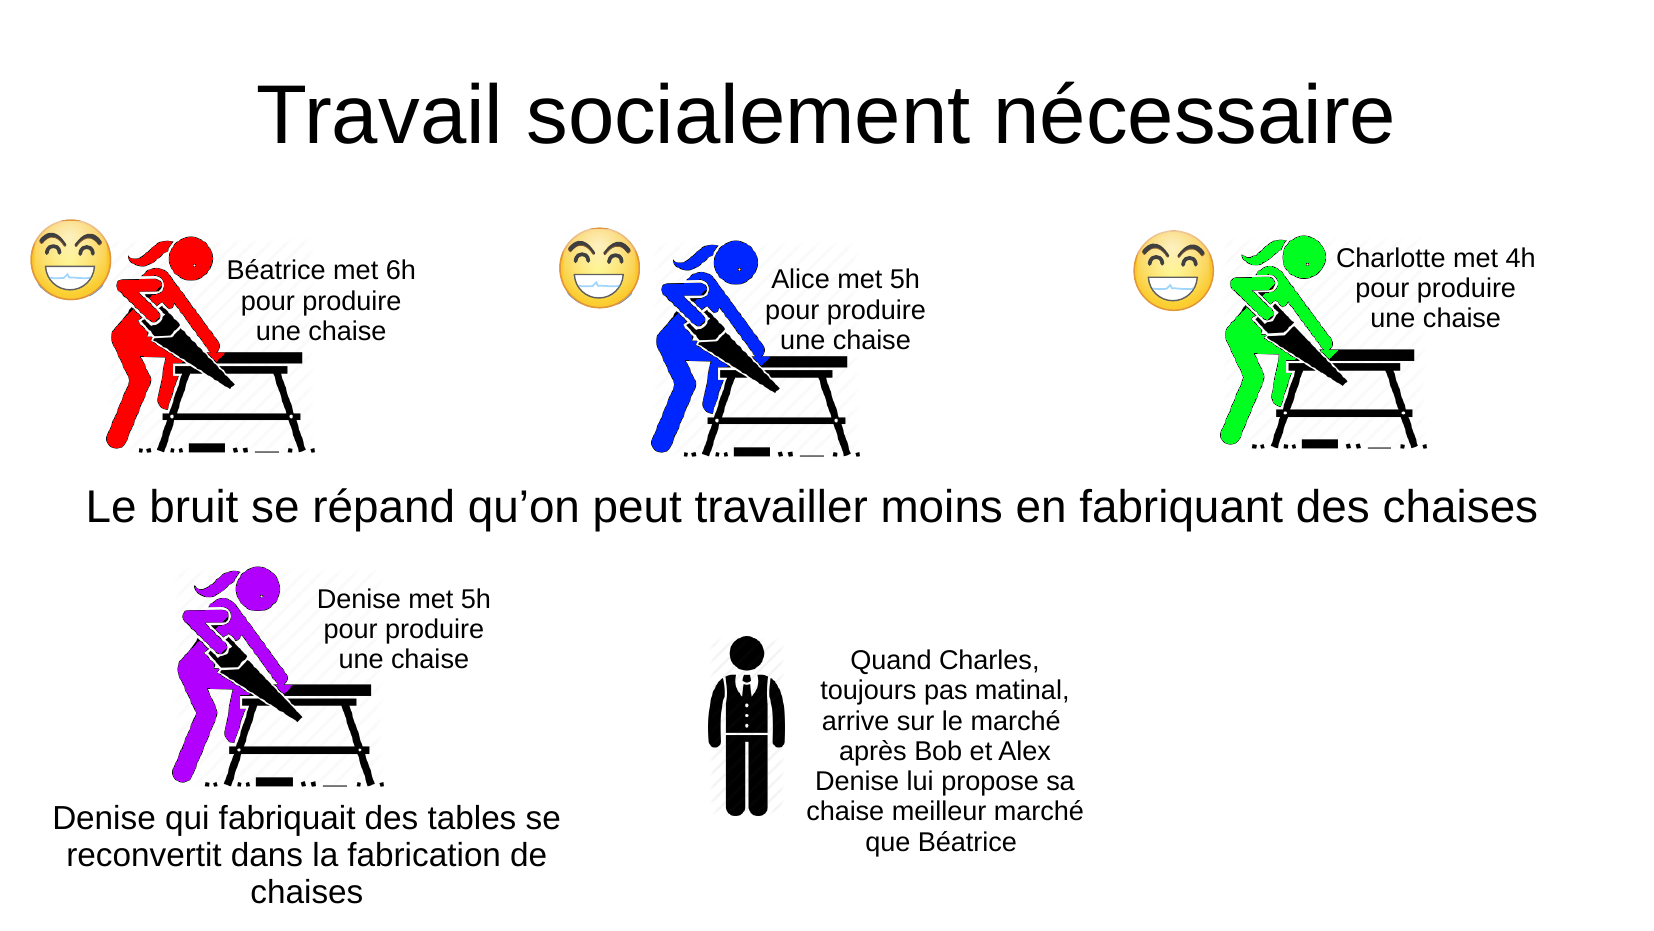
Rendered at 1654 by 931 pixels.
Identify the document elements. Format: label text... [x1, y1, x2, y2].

text_box Charlotte met 4h pour produire une chaise [1319, 235, 1552, 372]
text_box Denise qui fabriquait des tables se reconvertit dans la fabrication de chaises [35, 792, 579, 922]
picture [172, 566, 384, 787]
picture [651, 240, 860, 457]
text_box Le bruit se répand qu’on peut travailler moins en fabriquant des chaises [70, 473, 1583, 591]
picture [23, 212, 315, 453]
picture [552, 220, 647, 316]
text_box Béatrice met 6h pour produire une chaise [205, 248, 438, 384]
picture [1126, 223, 1427, 449]
picture [708, 636, 785, 816]
title Travail socialement nécessaire [82, 37, 1571, 193]
text_box Denise met 5h pour produire une chaise [299, 576, 508, 683]
text_box Alice met 5h pour produire une chaise [741, 256, 950, 363]
text_box Quand Charles, toujours pas matinal, arrive sur le marché après Bob et Alex Denise lui propose sa chaise meilleur marché que Béatrice [791, 637, 1099, 865]
